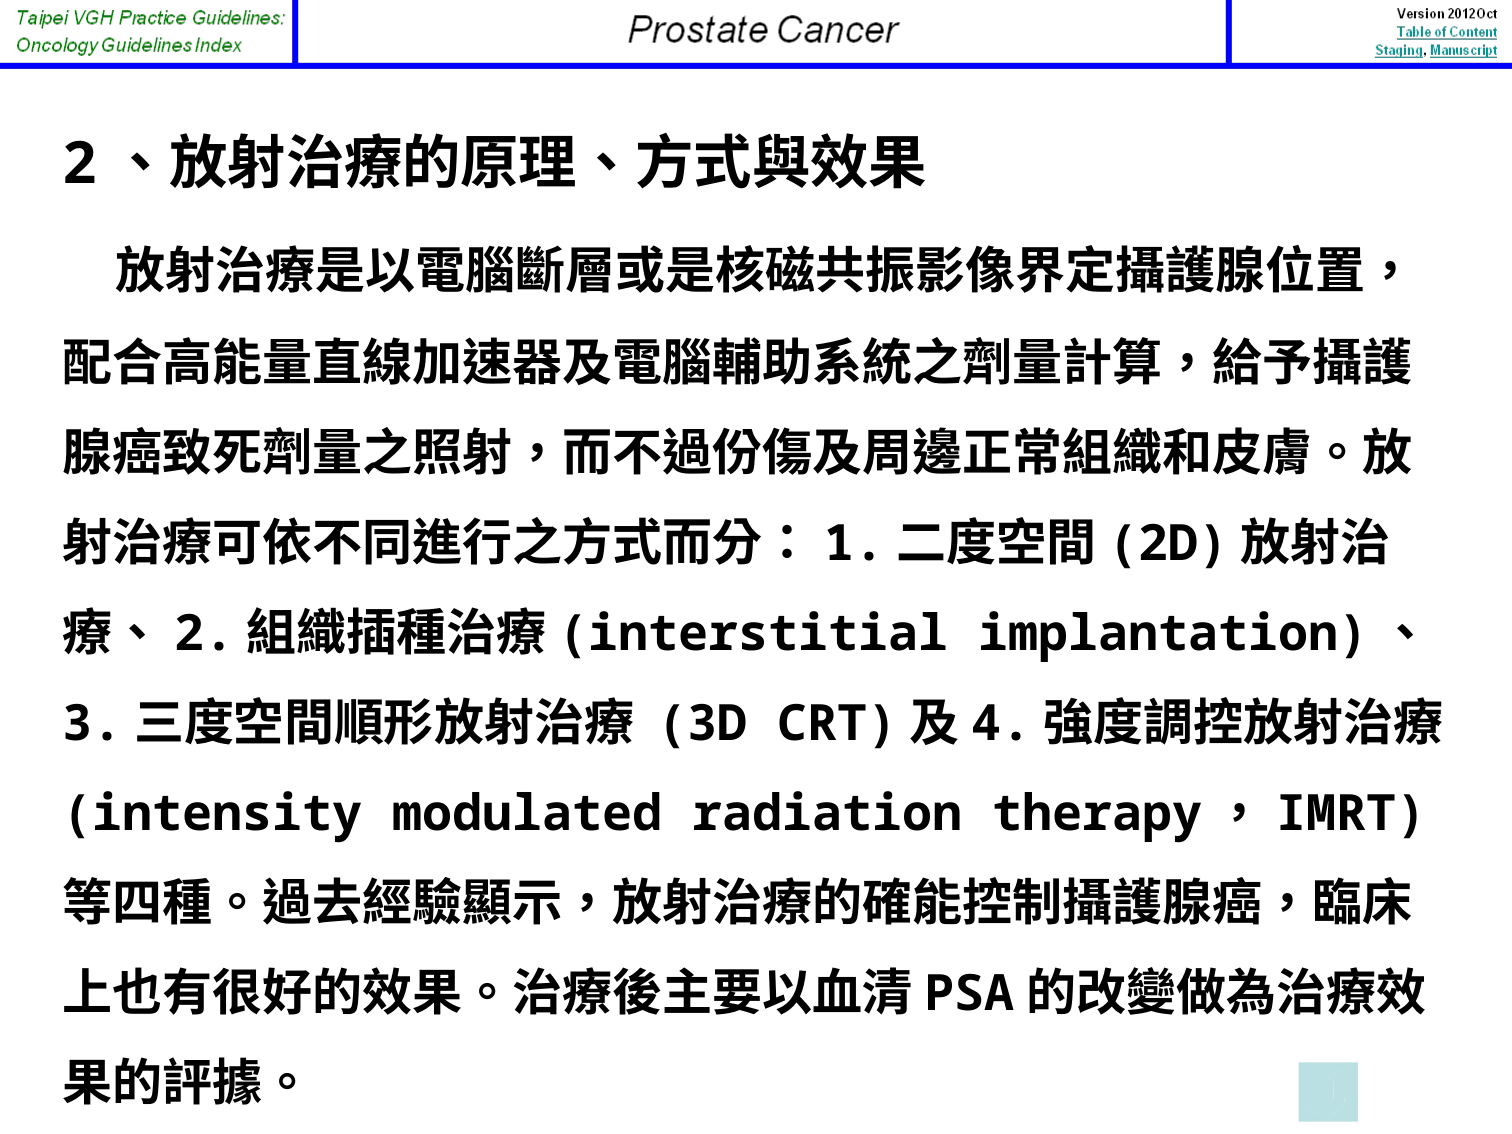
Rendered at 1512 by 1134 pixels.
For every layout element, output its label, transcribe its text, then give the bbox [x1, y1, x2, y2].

subtitle 2、放射治療的原理、方式與效果 放射治療是以電腦斷層或是核磁共振影像界定攝護腺位置，配合高能量直線加速器及電腦輔助系統之劑量計算，給予攝護腺癌致死劑量之照射，而不過份傷及周邊正常組織和皮膚。放射治療可依不同進行之方式而分：1.二度空間(2D)放射治療、2.組織插種治療(interstitial implantation)、3.三度空間順形放射治療 (3D CRT)及4.強度調控放射治療(intensity modulated radiation therapy，IMRT)等四種。過去經驗顯示，放射治療的確能控制攝護腺癌，臨床上也有很好的效果。治療後主要以血清PSA的改變做為治療效果的評據。 [47, 82, 1477, 1040]
